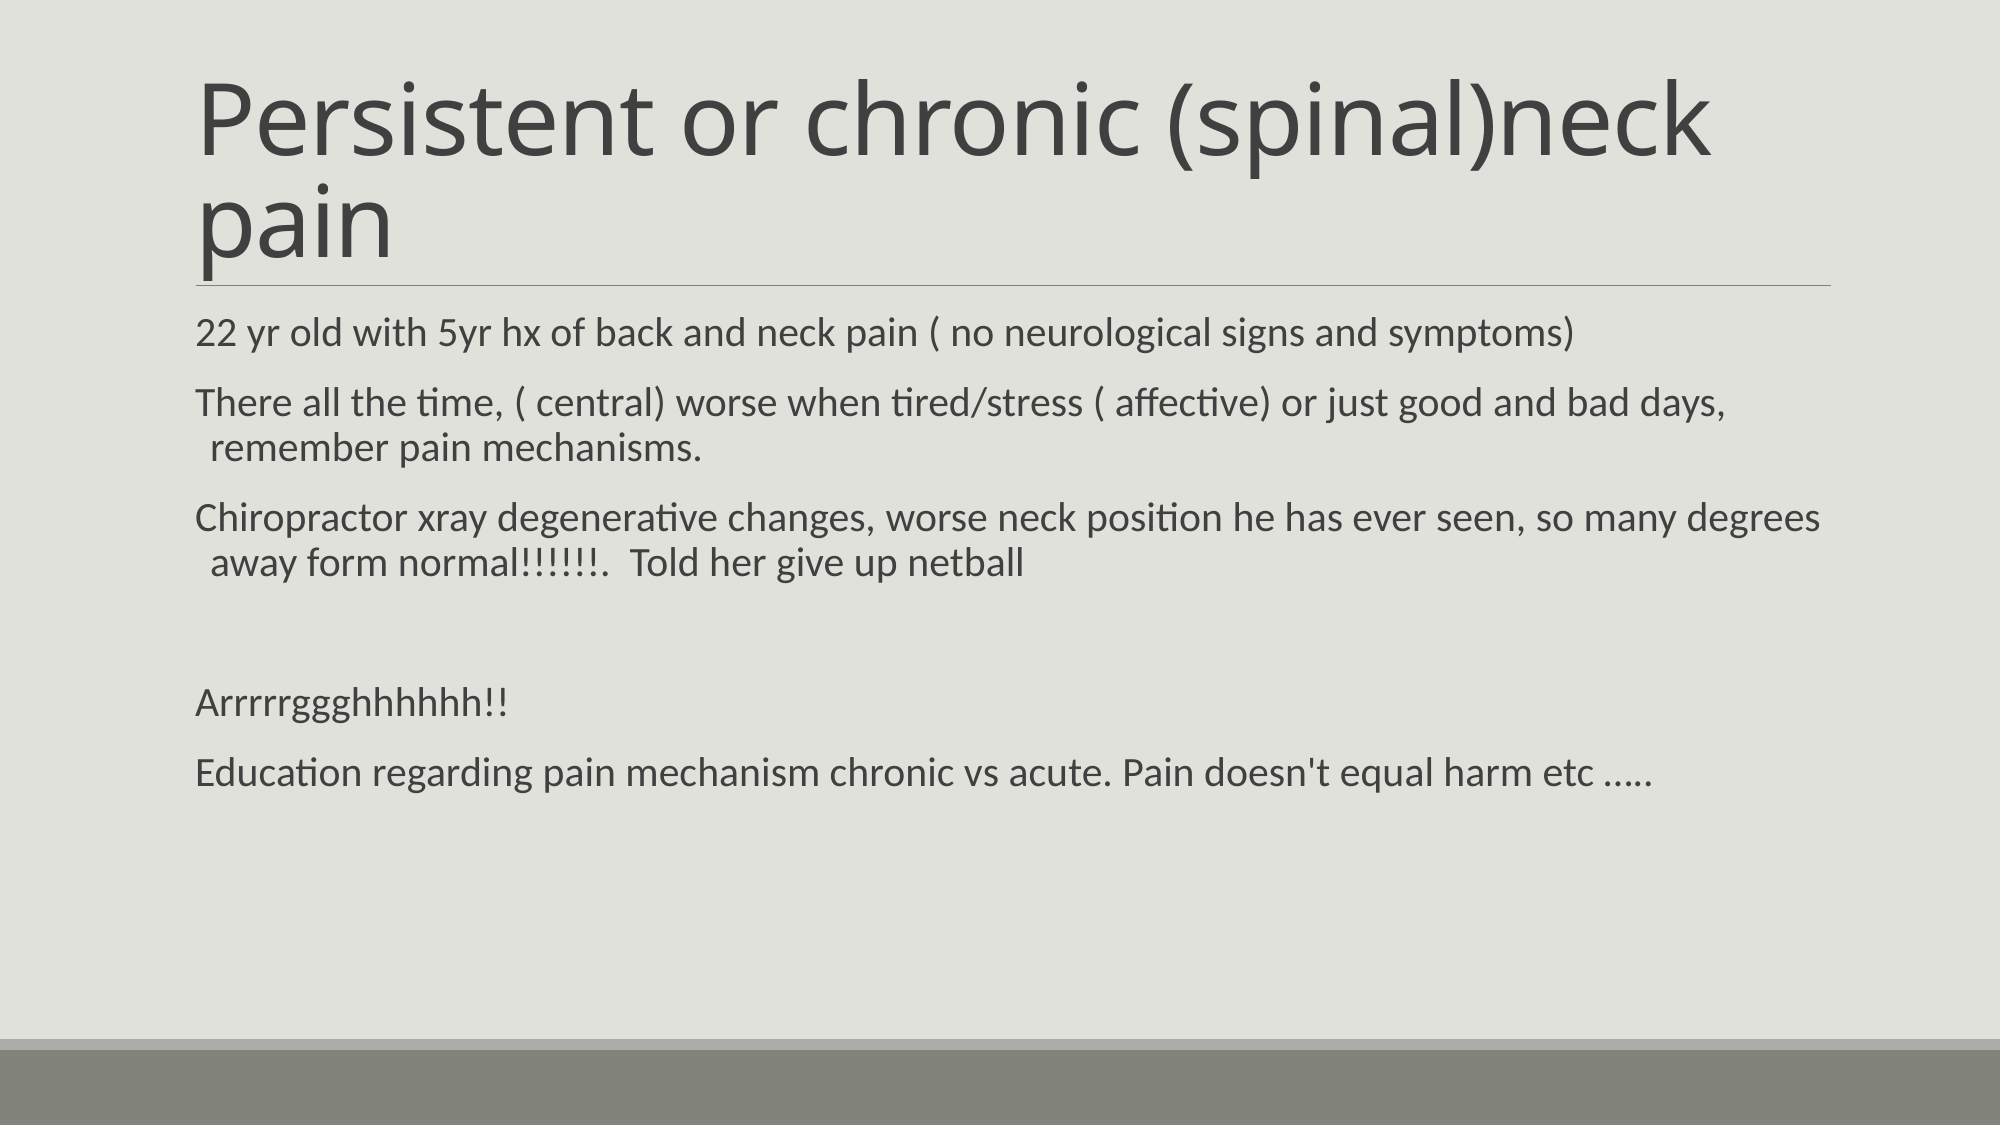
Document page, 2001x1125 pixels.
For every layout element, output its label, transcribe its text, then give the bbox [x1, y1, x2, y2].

title Persistent or chronic (spinal)neck pain [180, 47, 1831, 286]
list 22 yr old with 5yr hx of back and neck pain ( no neurological signs and symptoms) There all the time, ( central) worse when tired/stress ( affective) or just good and bad days, remember pain mechanisms. Chiropractor xray degenerative changes, worse neck position he has ever seen, so many degrees away form normal!!!!!!. Told her give up netball Arrrrrggghhhhhh!! Education regarding pain mechanism chronic vs acute. Pain doesn't equal harm etc ….. [180, 302, 1831, 963]
